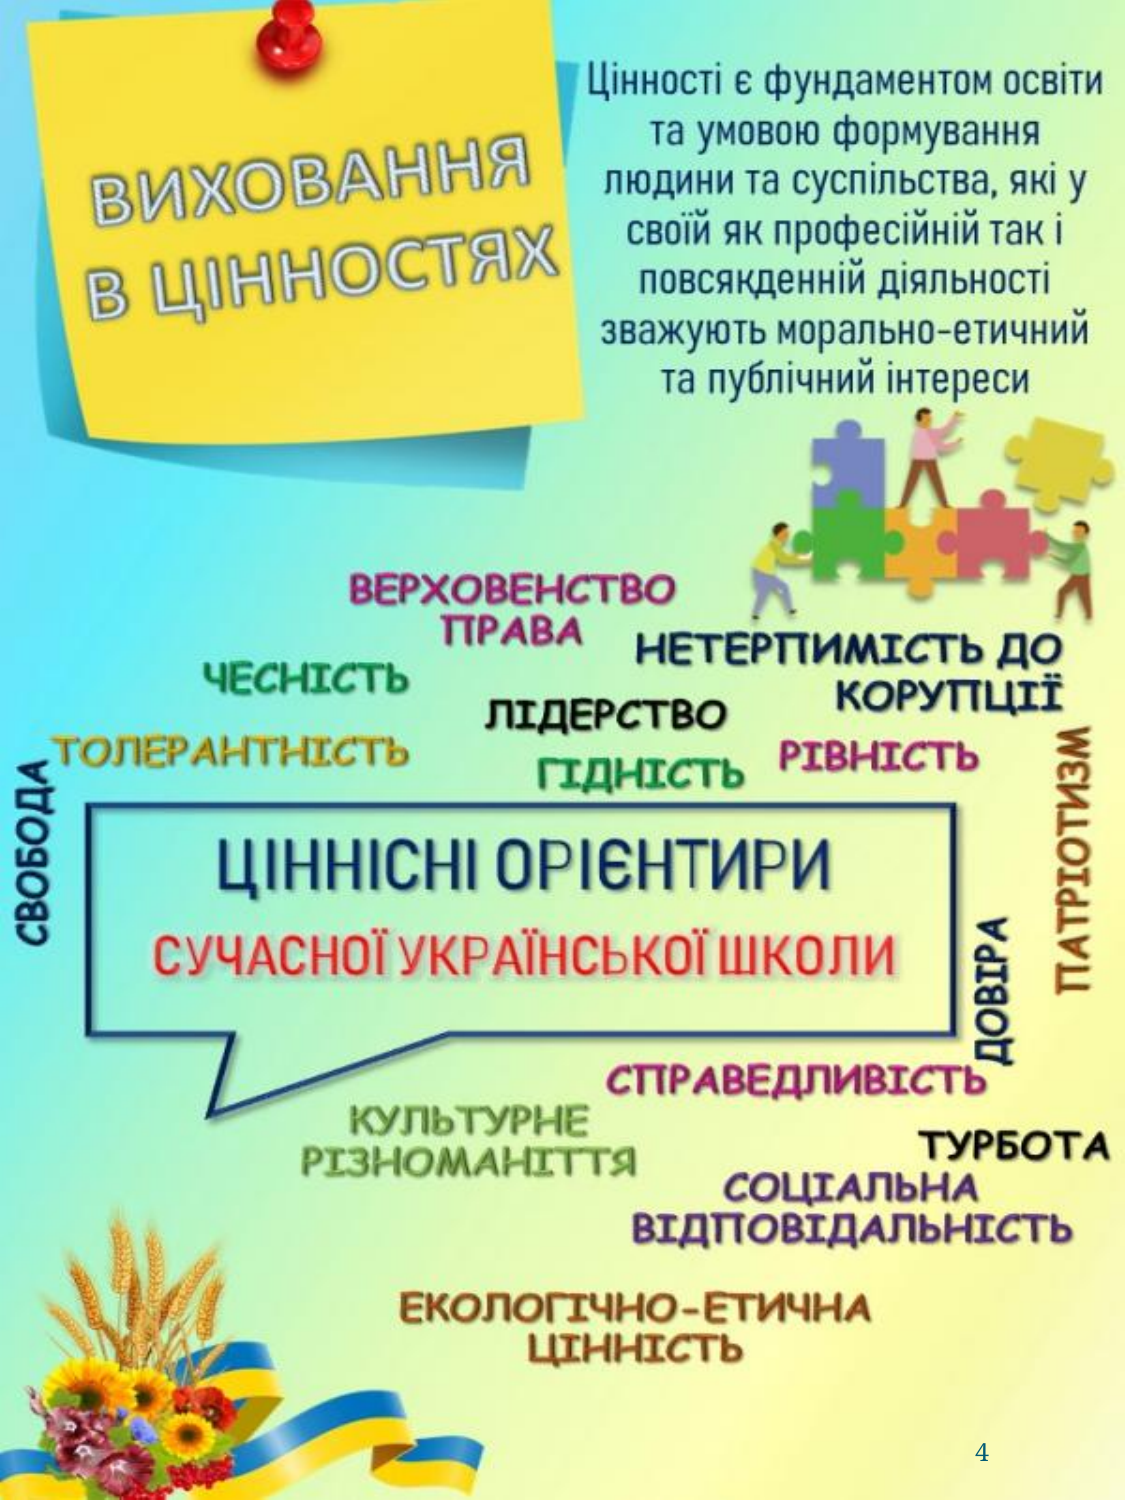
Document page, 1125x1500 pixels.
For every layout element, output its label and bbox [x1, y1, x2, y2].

text_box [975, 1390, 1069, 1471]
picture [0, 0, 1125, 1500]
